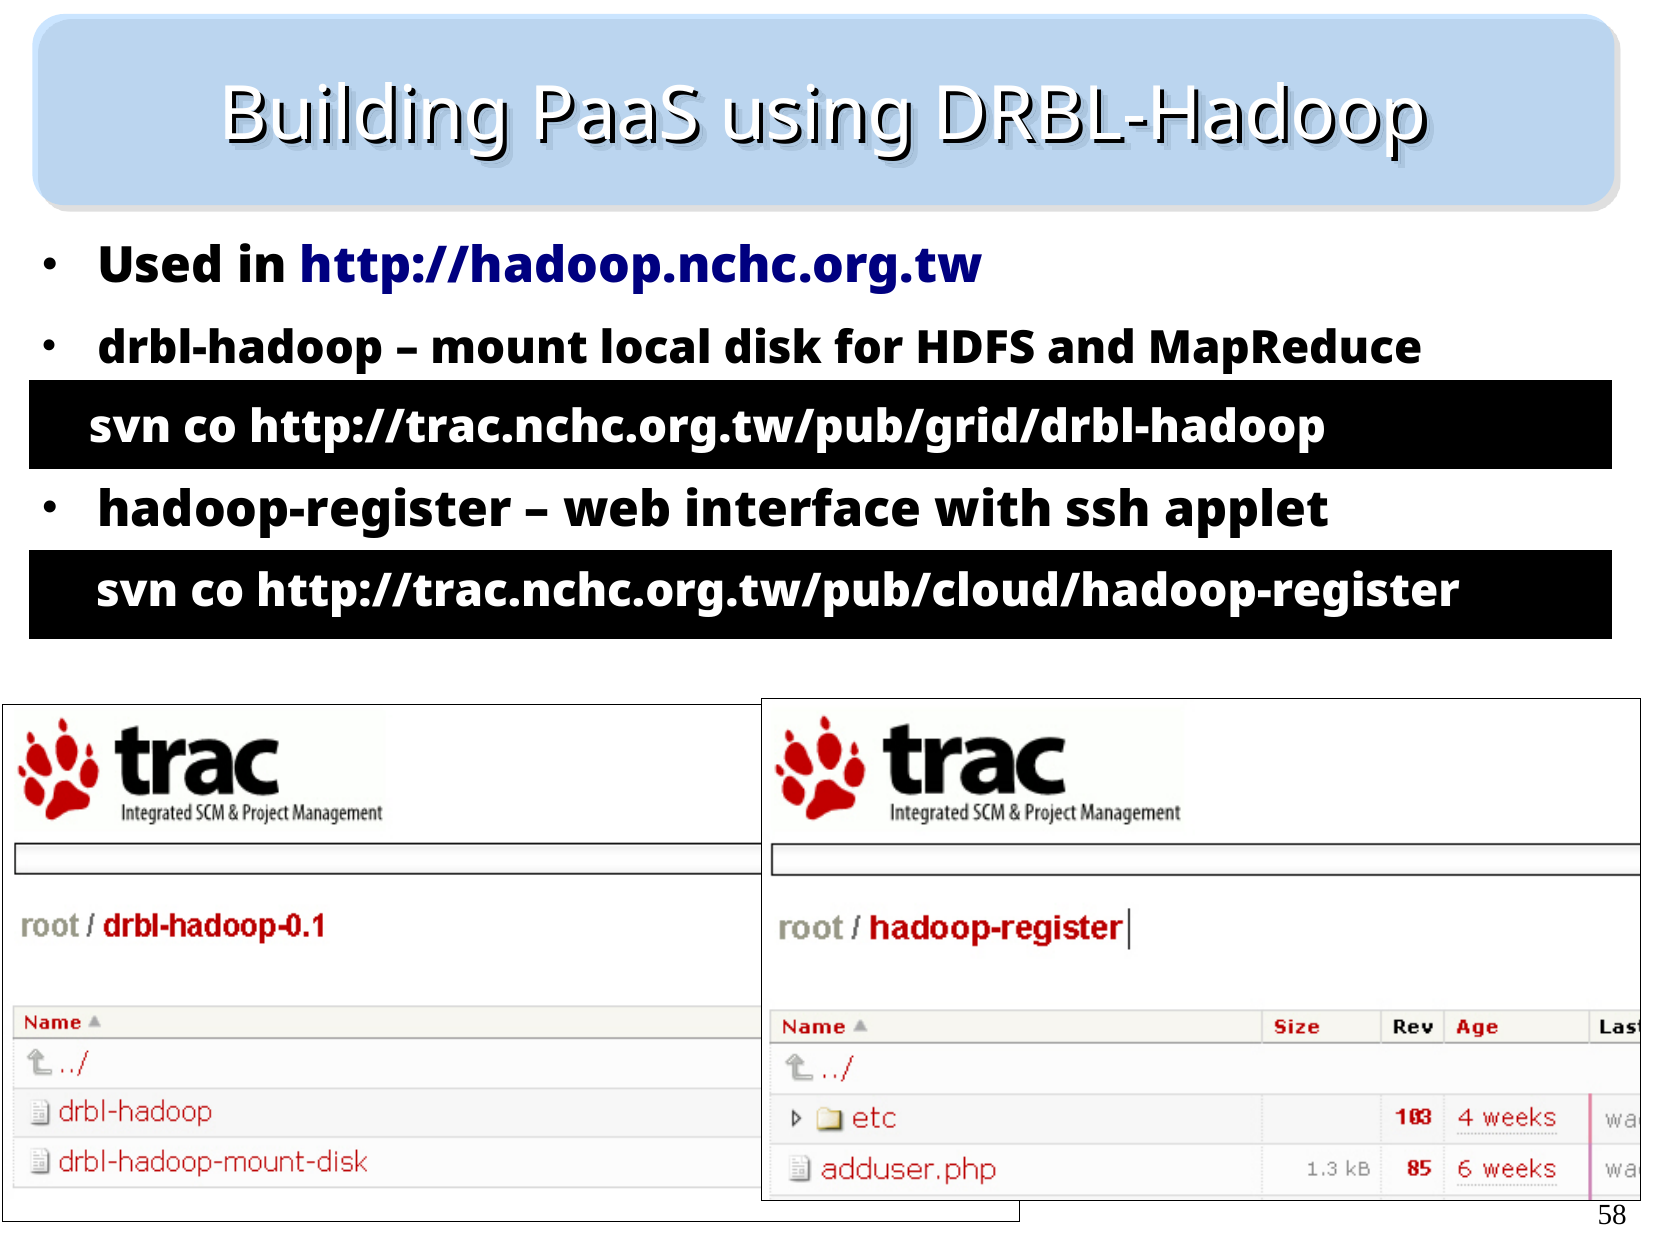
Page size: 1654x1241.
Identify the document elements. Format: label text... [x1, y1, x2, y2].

text_box [29, 550, 1612, 639]
text_box [29, 380, 40, 469]
picture [2, 698, 1641, 1222]
text_box Building PaaS using DRBL-Hadoop [32, 13, 1615, 206]
list Used in http://hadoop.nchc.org.tw drbl-hadoop – mount local disk for HDFS and MapReduce svn co http://trac.nchc.org.tw/pub/grid/drbl-hadoop hadoop-register – web interface with ssh applet svn co http://trac.nchc.org.tw/pub/cloud/hadoop-register [40, 229, 1612, 631]
